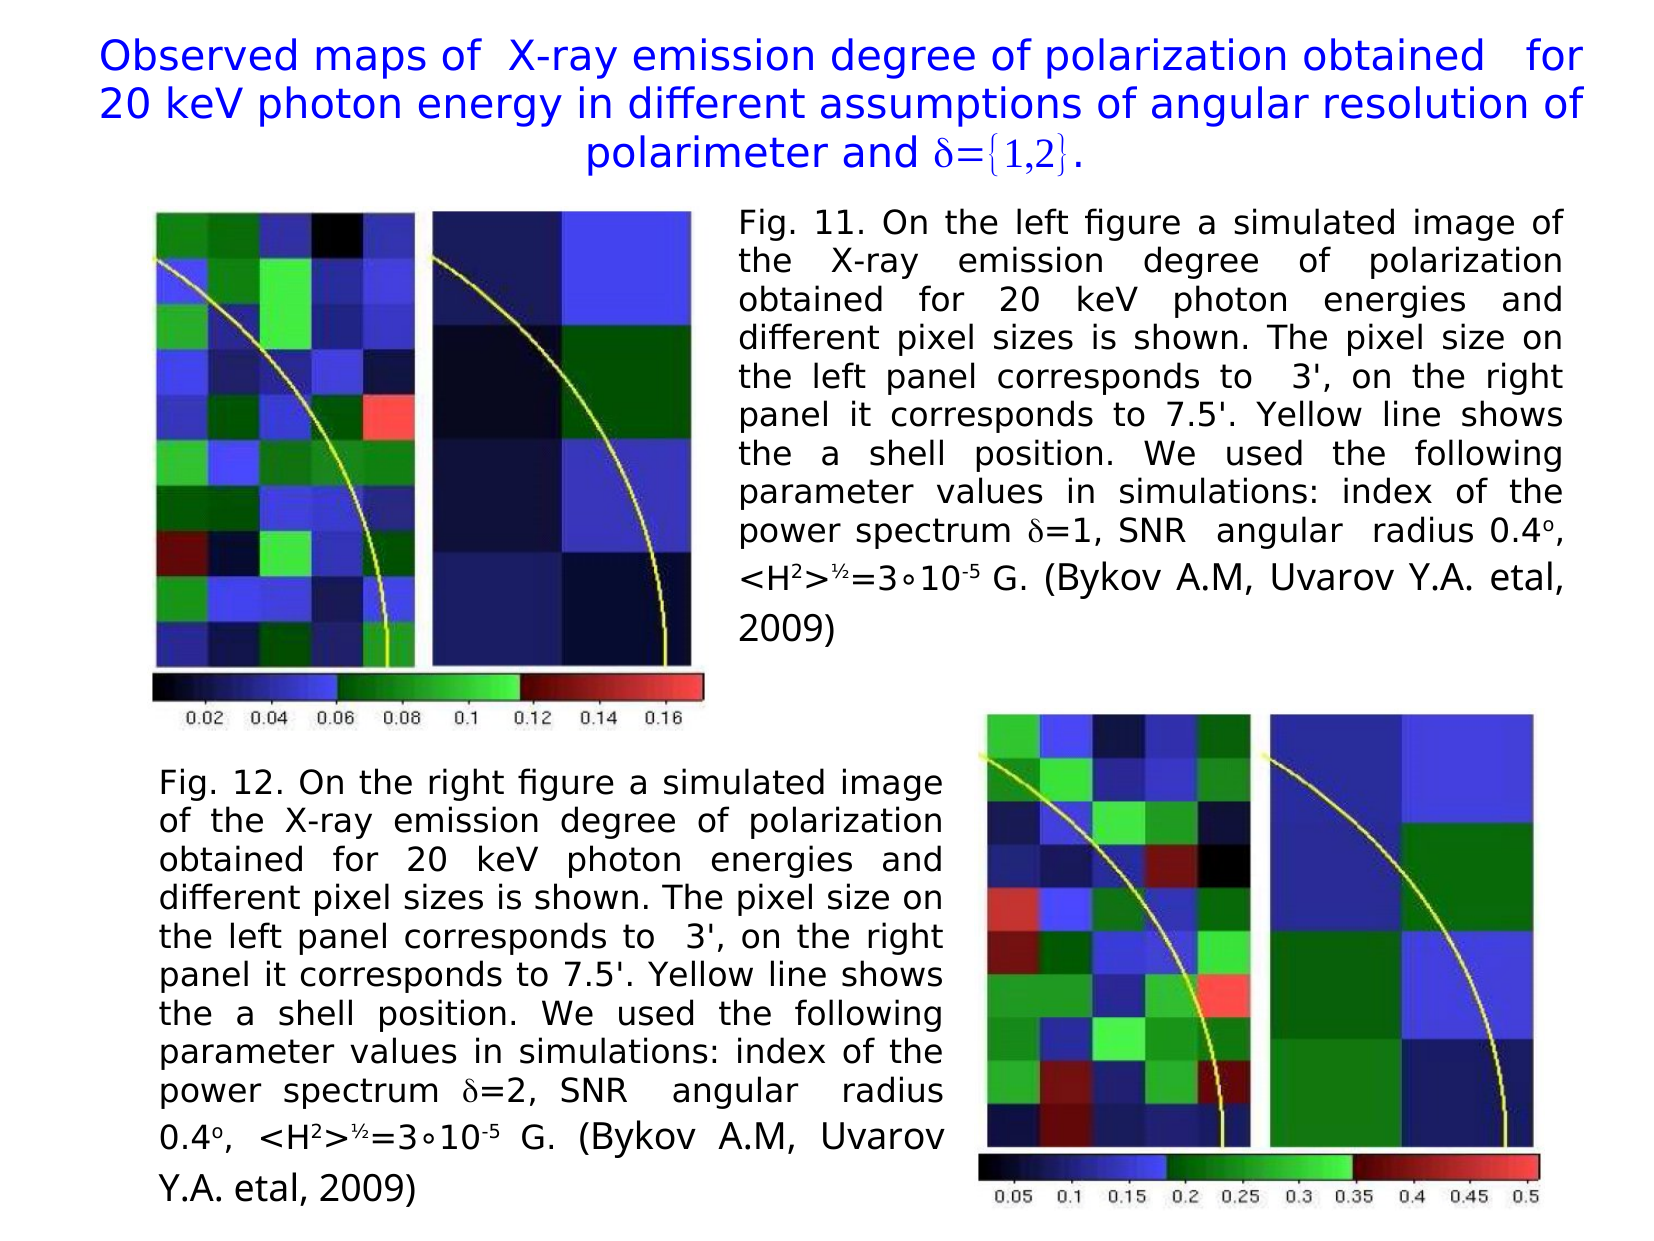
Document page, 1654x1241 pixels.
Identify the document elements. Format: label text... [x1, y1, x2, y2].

text_box Observed maps of X-ray emission degree of polarization obtained for 20 keV photon energy in different assumptions of angular resolution of polarimeter and ={1,2}. [88, 30, 1595, 179]
picture [974, 708, 1545, 1211]
picture [147, 206, 709, 739]
text_box Fig. 12. On the right figure a simulated image of the X-ray emission degree of polarization obtained for 20 keV photon energies and different pixel sizes is shown. The pixel size on the left panel corresponds to 3', on the right panel it corresponds to 7.5'. Yellow line shows the a shell position. We used the following parameter values in simulations: index of the power spectrum =2, SNR angular radius 0.4o, <H2>½=3∘10-5 G. (Bykov A.M, Uvarov Y.A. etal, 2009) [158, 764, 945, 1211]
text_box Fig. 11. On the left figure a simulated image of the X-ray emission degree of polarization obtained for 20 keV photon energies and different pixel sizes is shown. The pixel size on the left panel corresponds to 3', on the right panel it corresponds to 7.5'. Yellow line shows the a shell position. We used the following parameter values in simulations: index of the power spectrum =1, SNR angular radius 0.4o, <H2>½=3∘10-5 G. (Bykov A.M, Uvarov Y.A. etal, 2009) [738, 204, 1565, 651]
